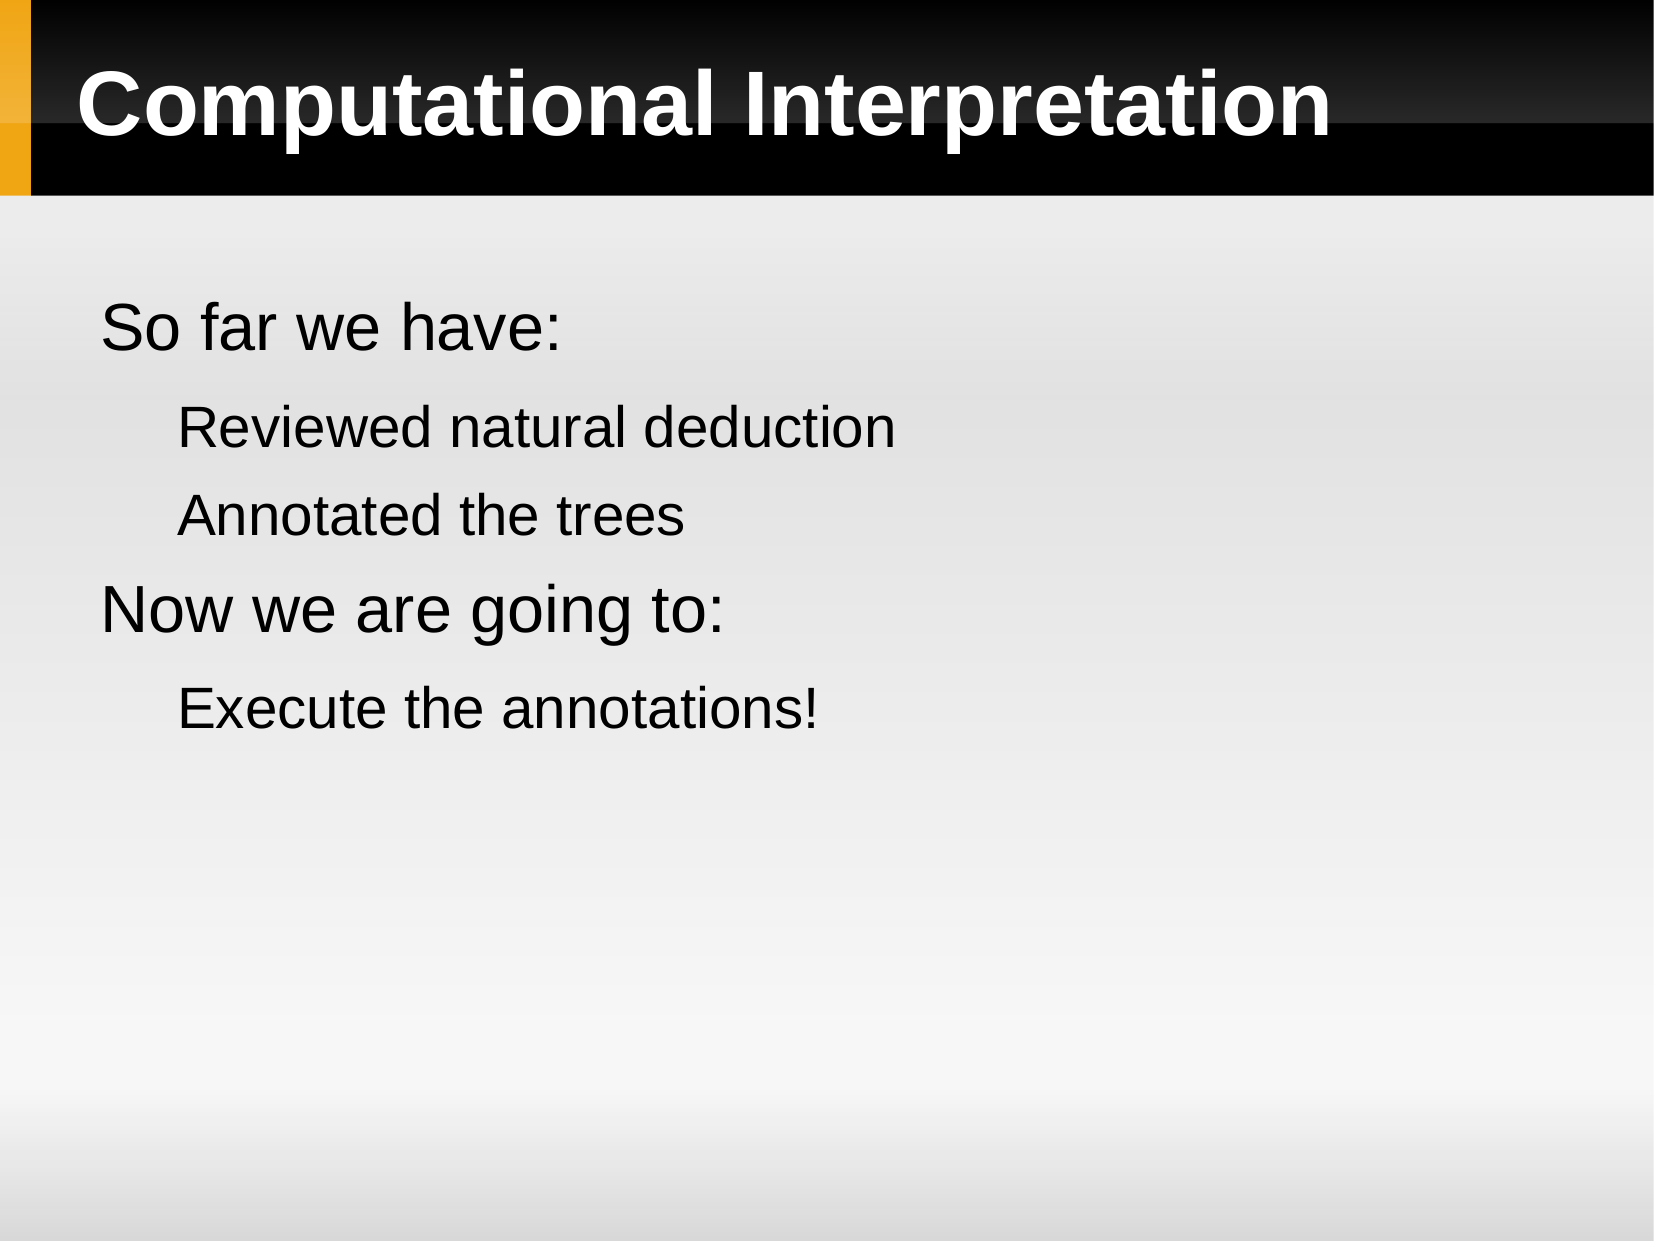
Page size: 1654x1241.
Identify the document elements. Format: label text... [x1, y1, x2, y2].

list So far we have: Reviewed natural deduction Annotated the trees Now we are going to: Execute the annotations! [82, 290, 1571, 1109]
picture [0, 0, 1654, 1241]
title Computational Interpretation [76, 0, 1565, 208]
